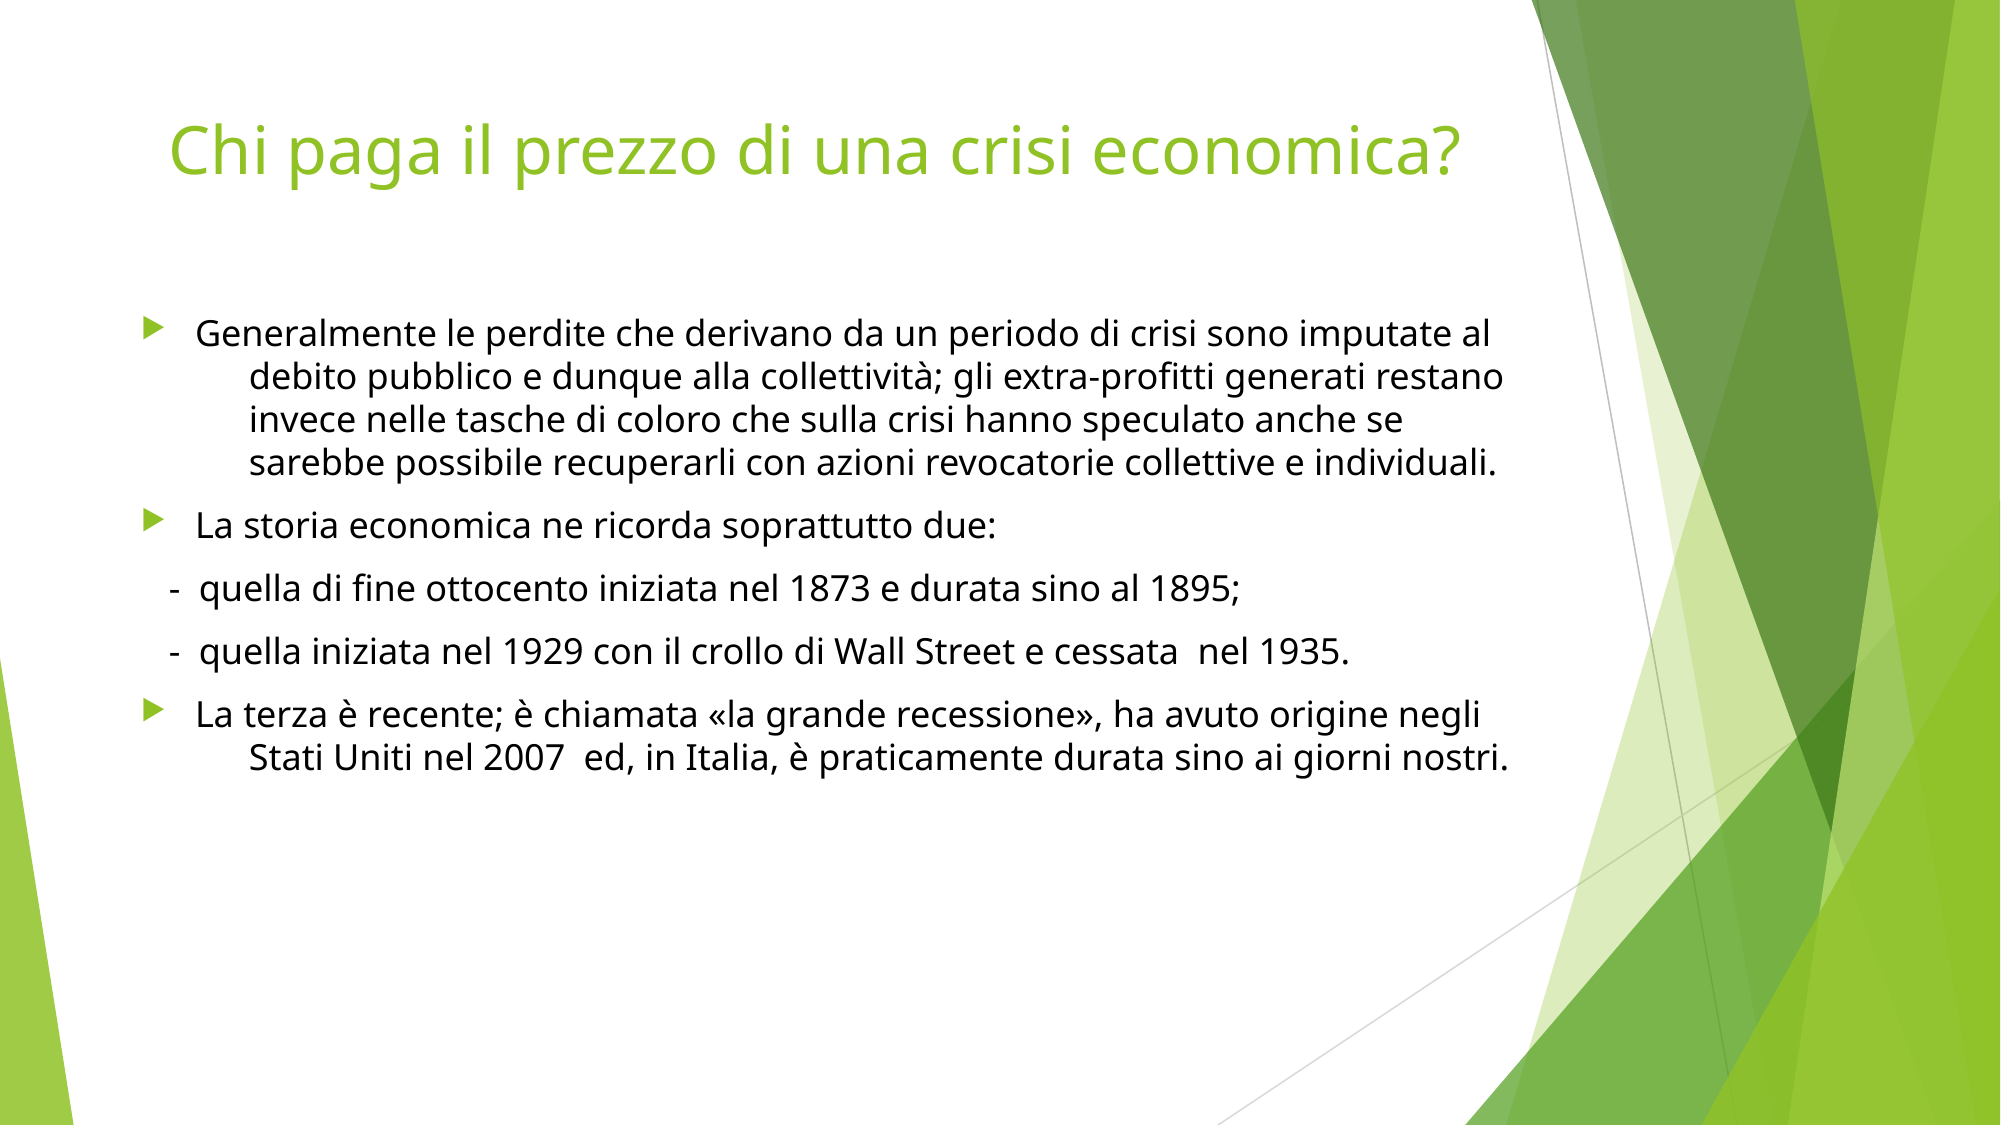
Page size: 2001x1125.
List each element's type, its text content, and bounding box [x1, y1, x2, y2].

list Generalmente le perdite che derivano da un periodo di crisi sono imputate al debito pubblico e dunque alla collettività; gli extra-profitti generati restano invece nelle tasche di coloro che sulla crisi hanno speculato anche se sarebbe possibile recuperarli con azioni revocatorie collettive e individuali. La storia economica ne ricorda soprattutto due: - quella di fine ottocento iniziata nel 1873 e durata sino al 1895; - quella iniziata nel 1929 con il crollo di Wall Street e cessata nel 1935. La terza è recente; è chiamata «la grande recessione», ha avuto origine negli Stati Uniti nel 2007 ed, in Italia, è praticamente durata sino ai giorni nostri. [125, 302, 1537, 854]
title Chi paga il prezzo di una crisi economica? [111, 99, 1522, 317]
